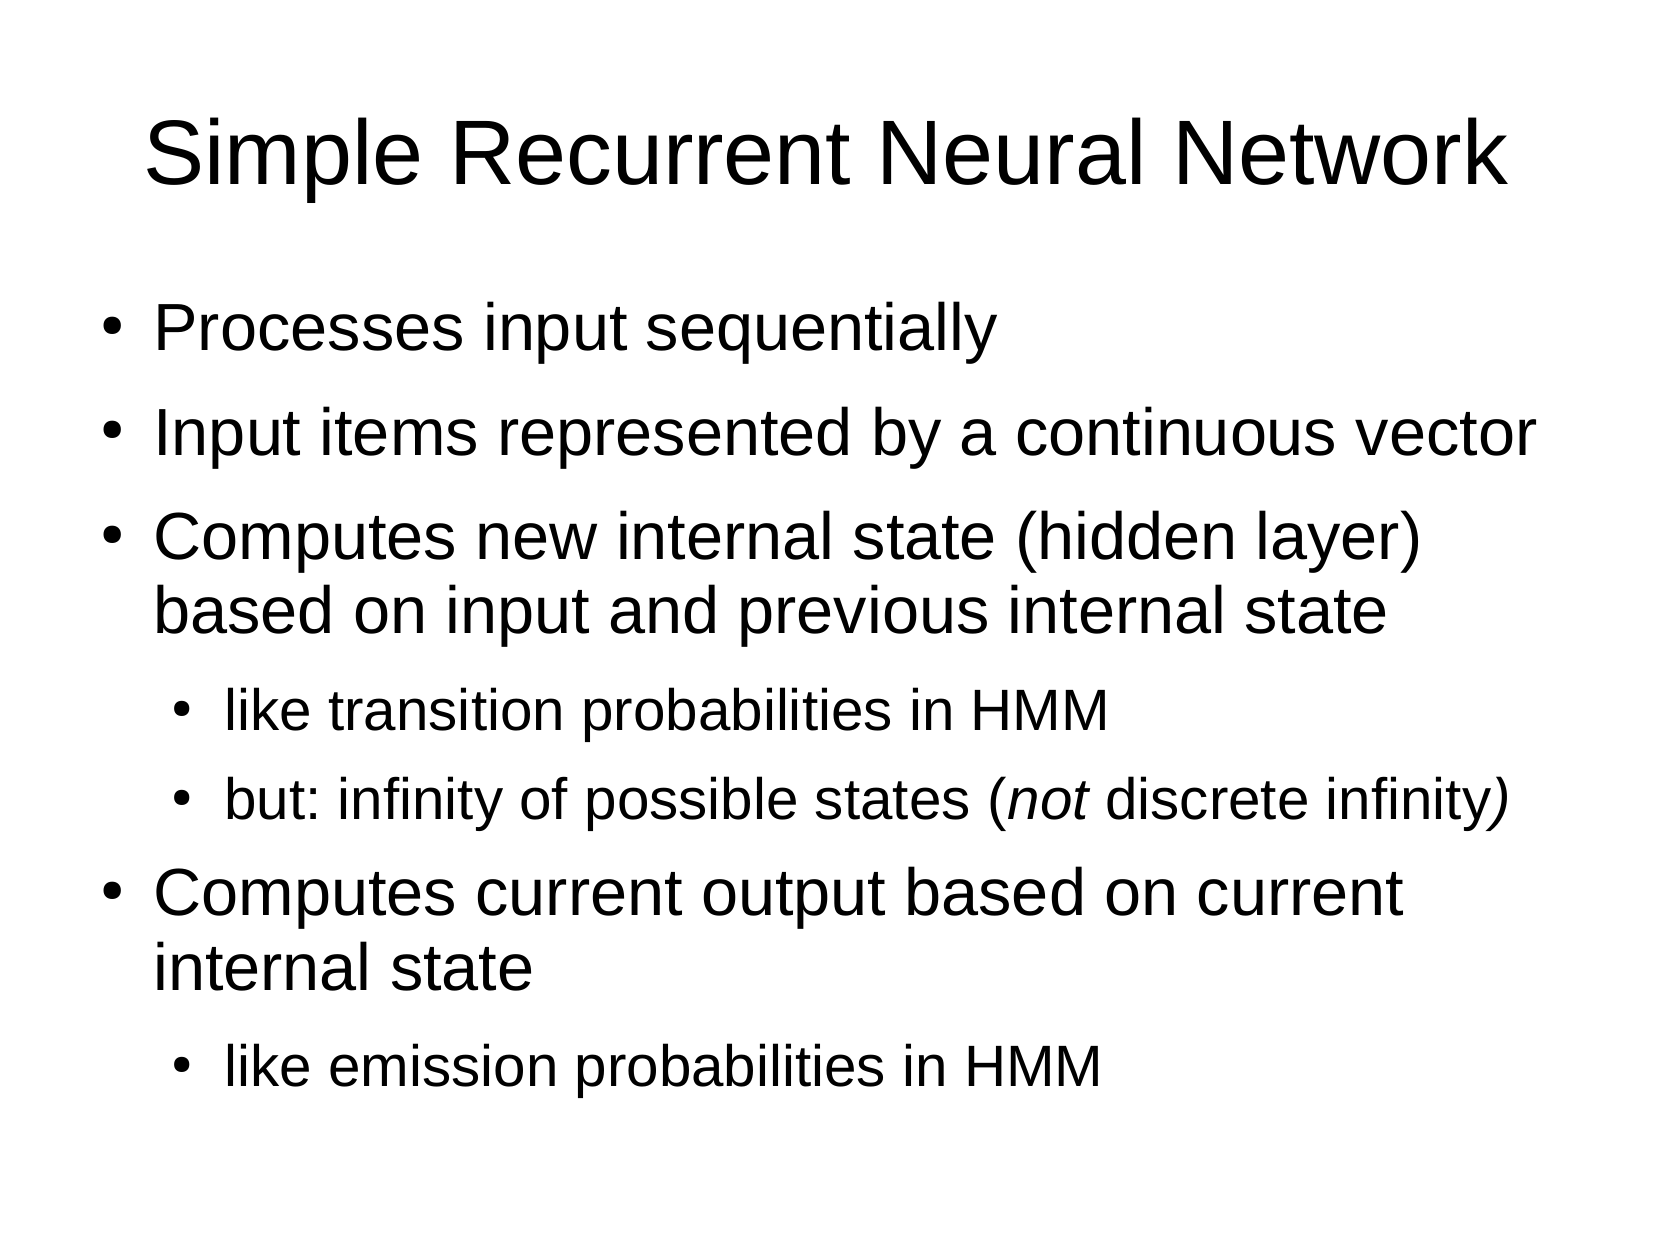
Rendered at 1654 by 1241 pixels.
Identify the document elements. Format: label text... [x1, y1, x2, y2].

list Processes input sequentially Input items represented by a continuous vector Computes new internal state (hidden layer) based on input and previous internal state like transition probabilities in HMM but: infinity of possible states (not discrete infinity) Computes current output based on current internal state like emission probabilities in HMM [82, 290, 1571, 1100]
title Simple Recurrent Neural Network [82, 56, 1571, 250]
